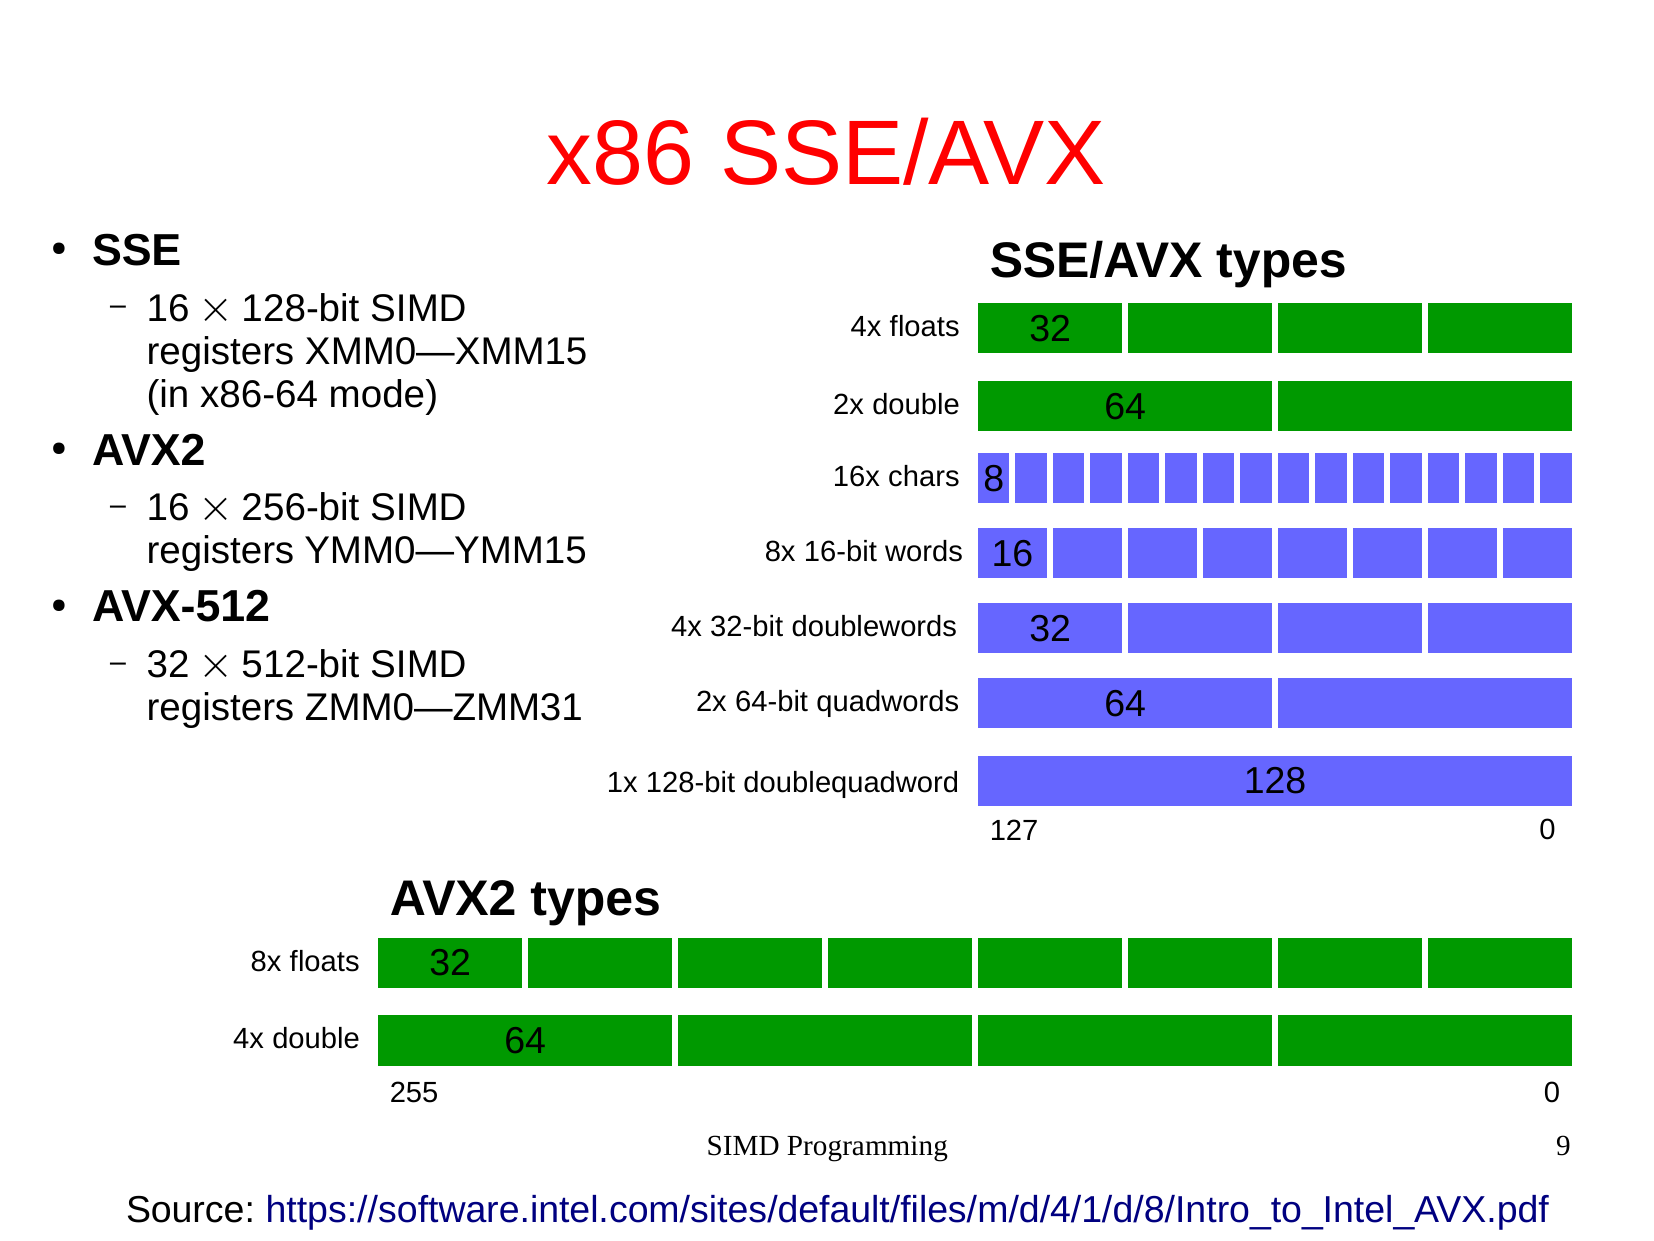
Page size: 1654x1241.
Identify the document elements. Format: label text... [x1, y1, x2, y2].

text_box 4x 32-bit doublewords [656, 602, 973, 651]
text_box [1275, 377, 1576, 435]
text_box 0 [1529, 1068, 1576, 1117]
text_box [1275, 675, 1576, 732]
text_box SSE/AVX types [975, 225, 1462, 297]
text_box [525, 934, 1576, 991]
text_box 64 [975, 675, 1275, 732]
text_box 16 [975, 525, 1050, 582]
text_box 127 [975, 806, 1054, 854]
text_box 32 [375, 934, 525, 991]
text_box 128 [975, 752, 1576, 809]
text_box 2x double [818, 380, 976, 429]
text_box [675, 1012, 1576, 1069]
title x86 SSE/AVX [82, 49, 1571, 257]
list SSE 16 ´ 128-bit SIMD registers XMM0—XMM15 (in x86-64 mode) AVX2 16 ´ 256-bit SIMD registers YMM0—YMM15 AVX-512 32 ´ 512-bit SIMD registers ZMM0—ZMM31 [37, 225, 619, 732]
text_box 2x 64-bit quadwords [681, 677, 976, 726]
text_box [1012, 449, 1575, 507]
text_box [1125, 600, 1576, 657]
text_box 32 [975, 299, 1125, 357]
text_box 0 [1524, 805, 1571, 854]
text_box 8 [974, 449, 1012, 507]
text_box 1x 128-bit doublequadword [592, 758, 976, 807]
text_box Source: https://software.intel.com/sites/default/files/m/d/4/1/d/8/Intro_to_Intel_AVX.pdf [111, 1181, 1576, 1239]
text_box 16x chars [818, 452, 976, 501]
text_box 32 [975, 600, 1125, 657]
text_box 64 [375, 1012, 675, 1069]
text_box 8x 16-bit words [750, 527, 979, 576]
text_box 255 [375, 1068, 454, 1117]
text_box 8x floats [235, 937, 376, 986]
text_box 64 [975, 377, 1275, 435]
text_box 4x double [218, 1015, 376, 1063]
text_box [1050, 525, 1576, 582]
text_box 4x floats [835, 302, 976, 351]
text_box AVX2 types [375, 862, 749, 934]
text_box [1125, 299, 1576, 357]
